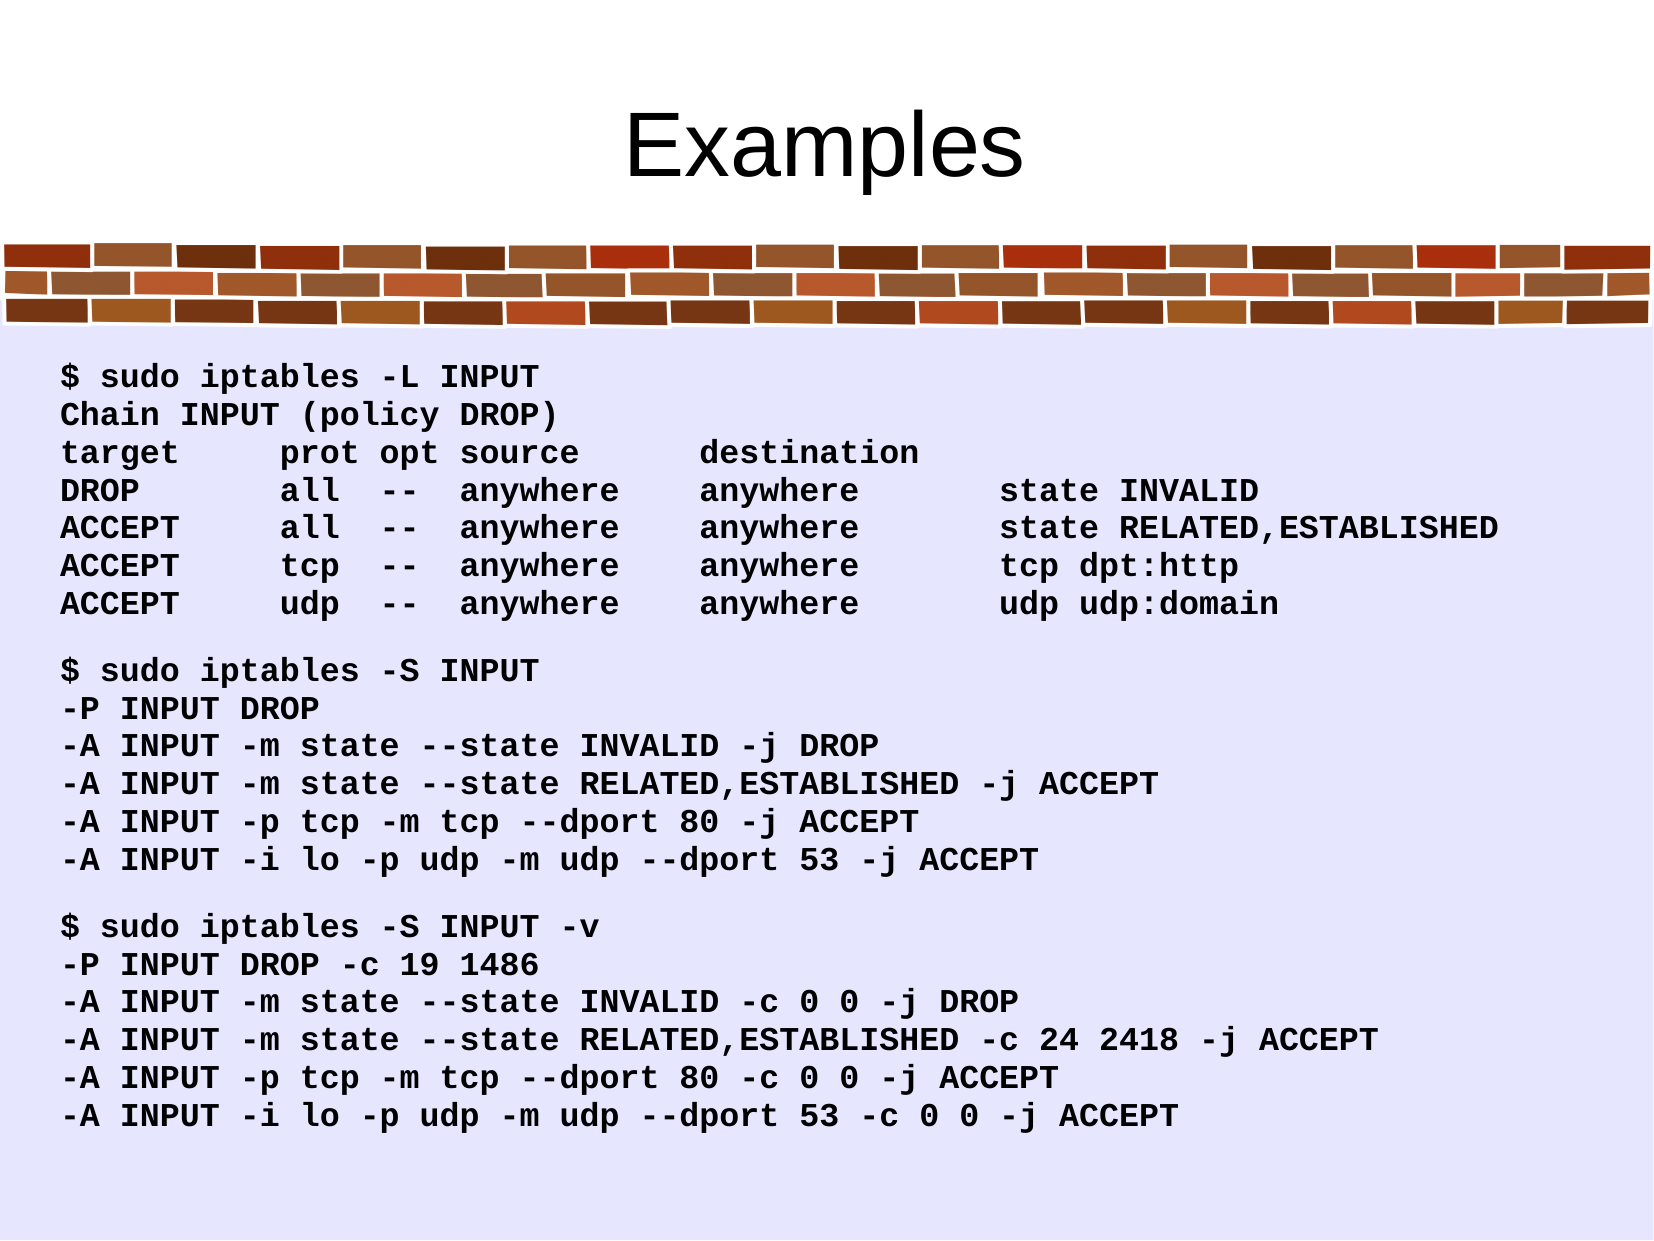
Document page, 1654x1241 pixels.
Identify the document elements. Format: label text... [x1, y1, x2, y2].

picture [0, 239, 1654, 329]
list $ sudo iptables -L INPUT Chain INPUT (policy DROP) target prot opt source destination DROP all -- anywhere anywhere state INVALID ACCEPT all -- anywhere anywhere state RELATED,ESTABLISHED ACCEPT tcp -- anywhere anywhere tcp dpt:http ACCEPT udp -- anywhere anywhere udp udp:domain $ sudo iptables -S INPUT -P INPUT DROP -A INPUT -m state --state INVALID -j DROP -A INPUT -m state --state RELATED,ESTABLISHED -j ACCEPT -A INPUT -p tcp -m tcp --dport 80 -j ACCEPT -A INPUT -i lo -p udp -m udp --dport 53 -j ACCEPT $ sudo iptables -S INPUT -v -P INPUT DROP -c 19 1486 -A INPUT -m state --state INVALID -c 0 0 -j DROP -A INPUT -m state --state RELATED,ESTABLISHED -c 24 2418 -j ACCEPT -A INPUT -p tcp -m tcp --dport 80 -c 0 0 -j ACCEPT -A INPUT -i lo -p udp -m udp --dport 53 -c 0 0 -j ACCEPT [60, 360, 1591, 1156]
title Examples [60, 49, 1591, 241]
